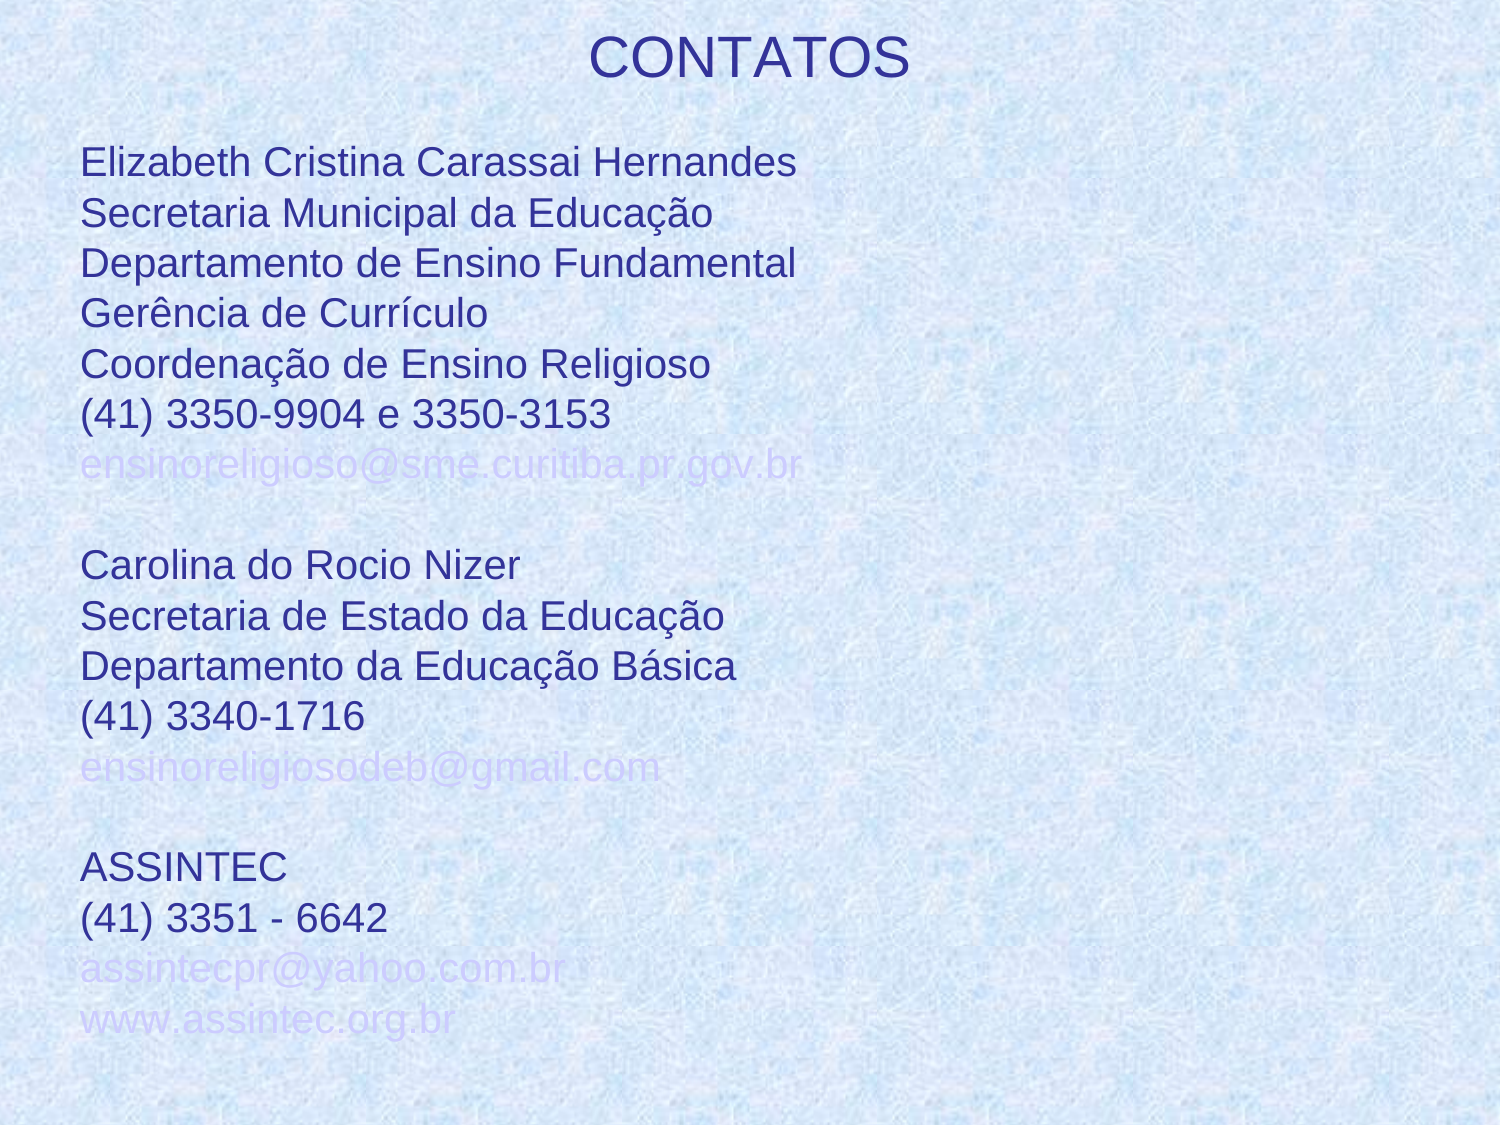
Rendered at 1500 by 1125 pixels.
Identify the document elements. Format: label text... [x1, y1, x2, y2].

picture [0, 0, 1500, 1125]
text_box CONTATOS [75, 0, 1426, 148]
text_box Elizabeth Cristina Carassai Hernandes Secretaria Municipal da Educação Departamento de Ensino Fundamental Gerência de Currículo Coordenação de Ensino Religioso (41) 3350-9904 e 3350-3153 ensinoreligioso@sme.curitiba.pr.gov.br Carolina do Rocio Nizer Secretaria de Estado da Educação Departamento da Educação Básica (41) 3340-1716 ensinoreligiosodeb@gmail.com ASSINTEC (41) 3351 - 6642 assintecpr@yahoo.com.br www.assintec.org.br [64, 137, 1415, 880]
